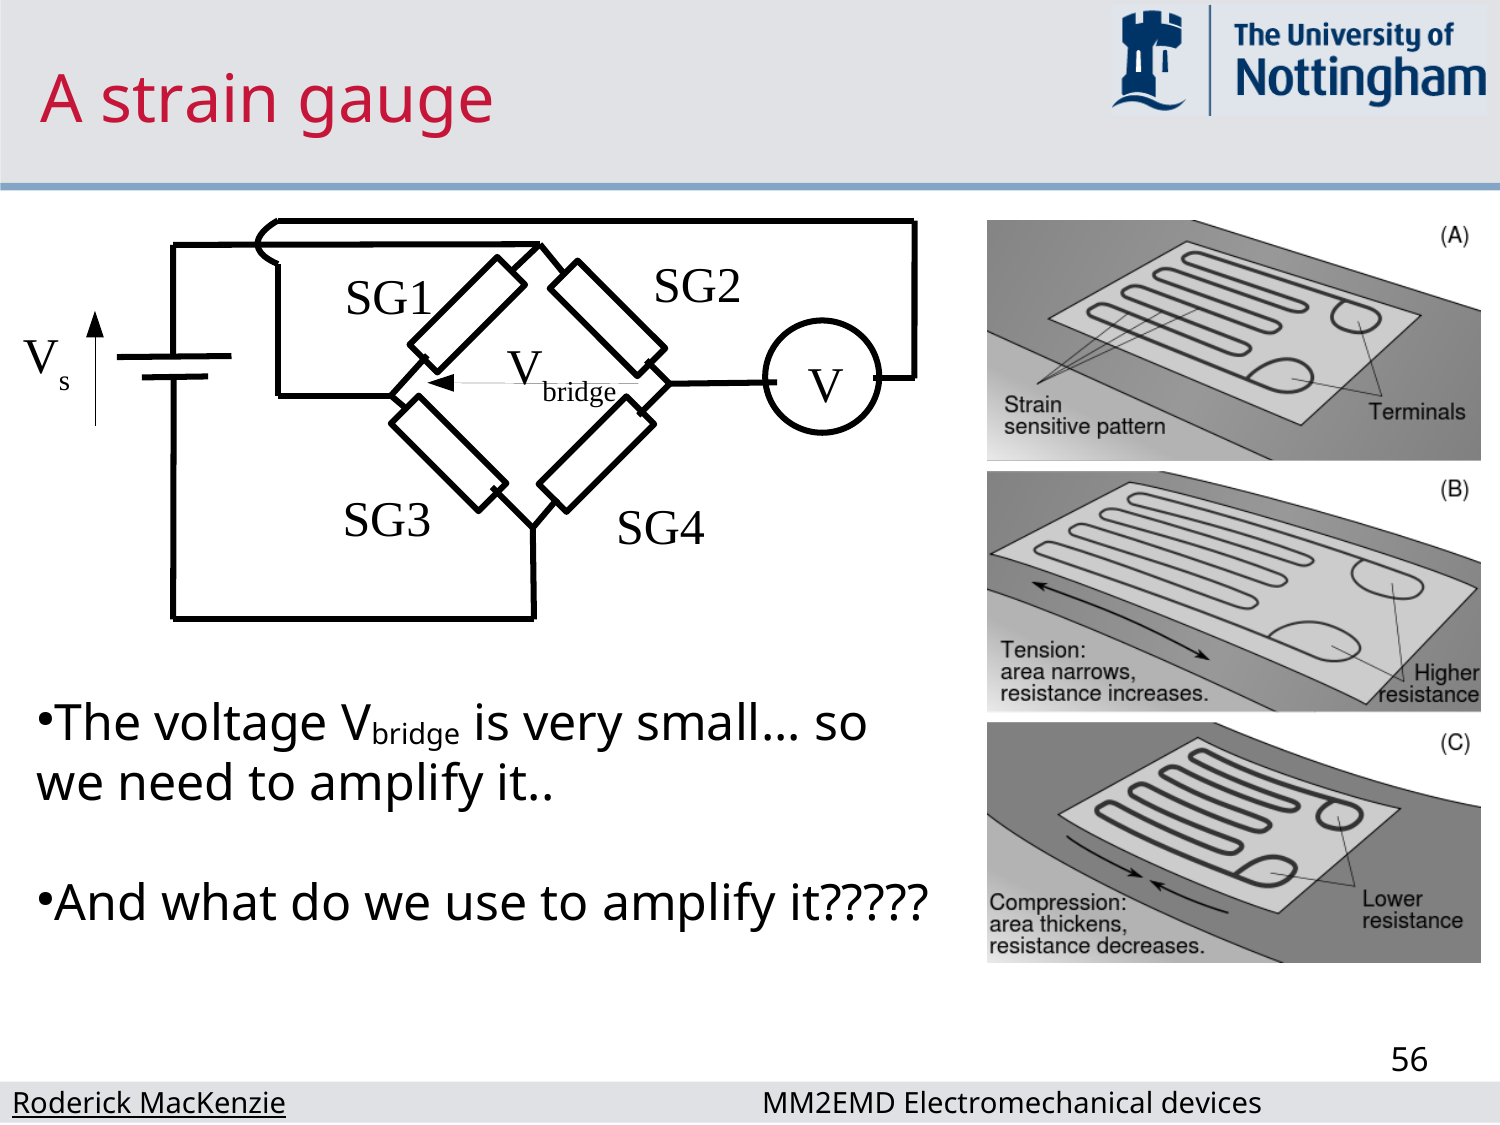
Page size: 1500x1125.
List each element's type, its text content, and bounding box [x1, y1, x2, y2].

text_box SG1 [330, 256, 457, 428]
text_box The voltage Vbridge is very small... so we need to amplify it.. And what do we use to amplify it????? [21, 682, 948, 1125]
text_box SG2 [638, 245, 766, 416]
title A strain gauge [25, 0, 1116, 221]
text_box V [792, 345, 866, 430]
text_box Vs [8, 316, 137, 442]
picture [987, 220, 1481, 963]
text_box Vbridge [491, 327, 655, 487]
text_box <number> [1375, 1030, 1500, 1101]
text_box SG3 [327, 479, 455, 650]
text_box SG4 [601, 486, 729, 658]
picture [1116, 4, 1487, 116]
